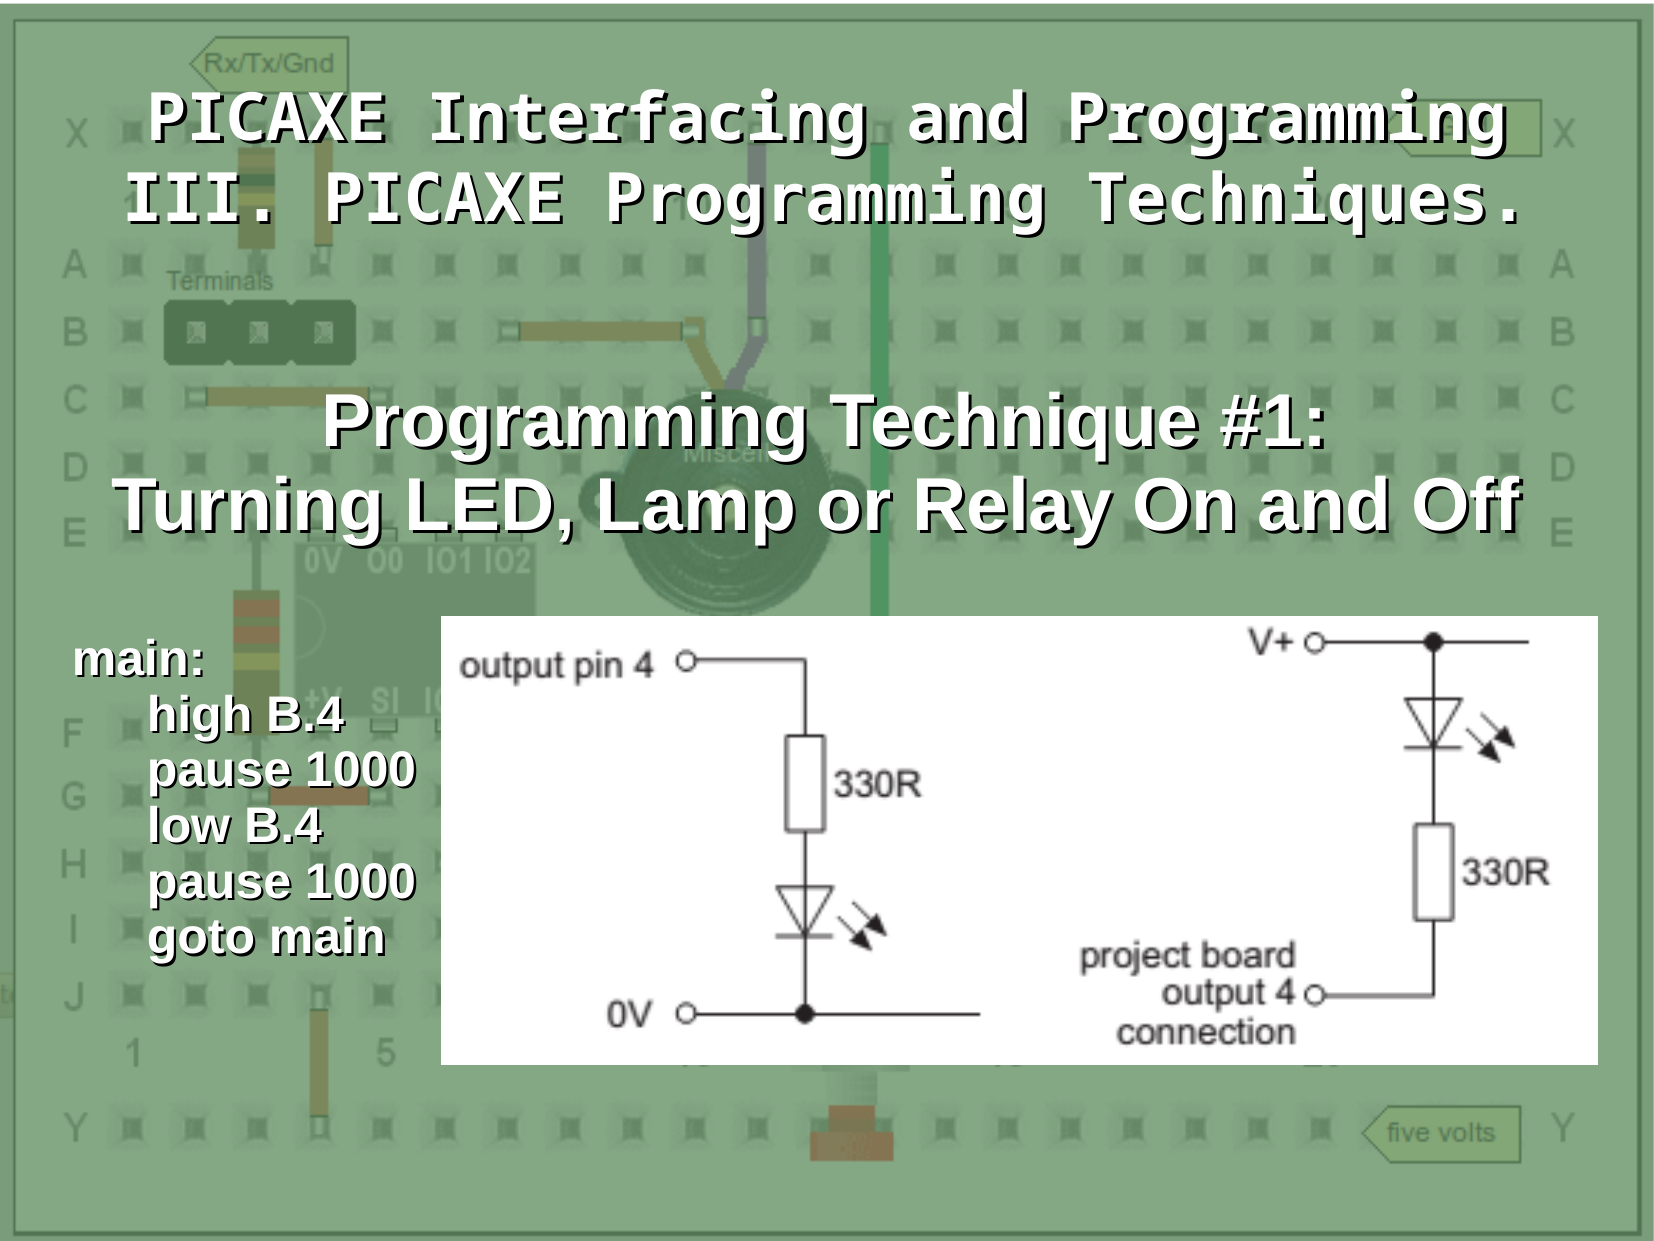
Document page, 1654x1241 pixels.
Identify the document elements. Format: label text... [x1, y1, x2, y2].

title PICAXE Interfacing and Programming III. PICAXE Programming Techniques. [82, 37, 1571, 269]
picture [0, 3, 1654, 1241]
text_box [71, 304, 1561, 1180]
